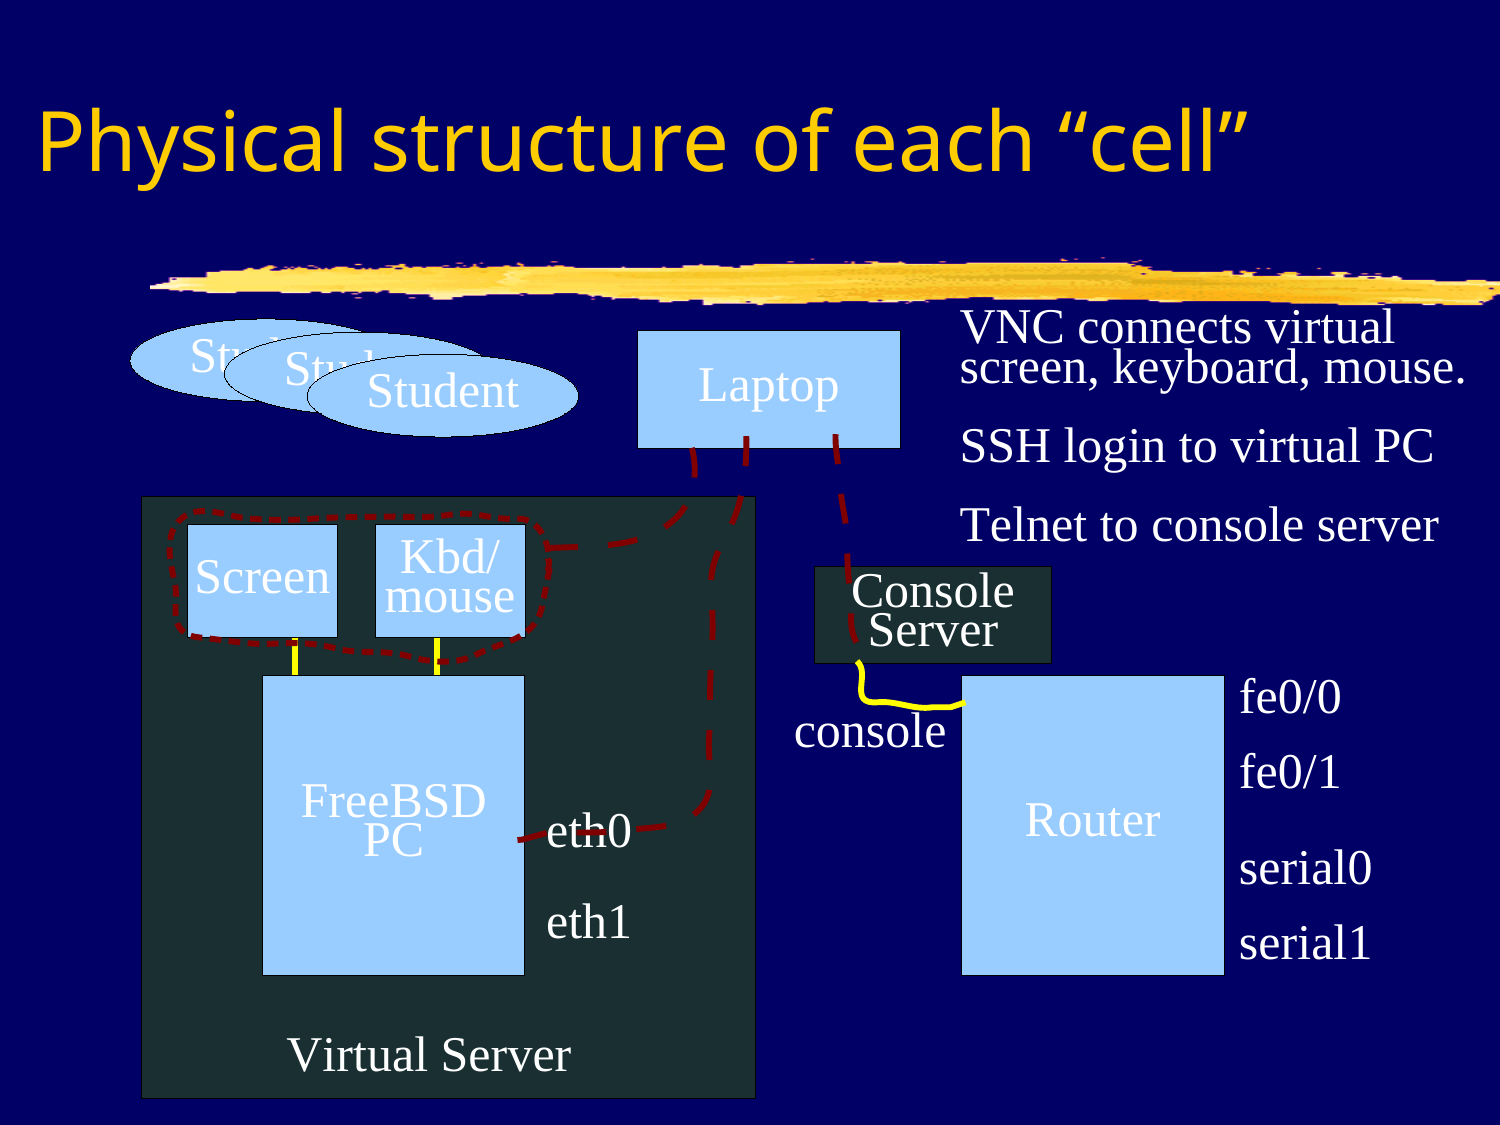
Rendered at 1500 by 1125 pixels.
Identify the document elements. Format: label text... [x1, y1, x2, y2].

text_box eth0 [531, 808, 648, 863]
title Physical structure of each “cell” [35, 49, 1406, 253]
text_box Student [307, 354, 579, 438]
text_box Laptop [637, 330, 901, 449]
text_box Screen [187, 524, 338, 638]
text_box [141, 496, 756, 1099]
text_box console [778, 708, 962, 764]
text_box fe0/1 [1224, 750, 1357, 805]
text_box Student [129, 318, 365, 402]
text_box FreeBSD PC [262, 675, 525, 976]
text_box fe0/0 [1224, 675, 1357, 730]
text_box Student [224, 332, 484, 413]
text_box VNC connects virtual screen, keyboard, mouse. SSH login to virtual PC Telnet to console server [944, 304, 1500, 557]
text_box serial0 [1224, 845, 1388, 901]
text_box Console Server [814, 566, 1052, 664]
text_box Router [961, 675, 1225, 976]
text_box eth1 [531, 900, 648, 955]
text_box Kbd/ mouse [375, 524, 526, 638]
text_box Virtual Server [271, 1032, 587, 1087]
picture [150, 252, 1500, 316]
text_box serial1 [1224, 920, 1388, 976]
